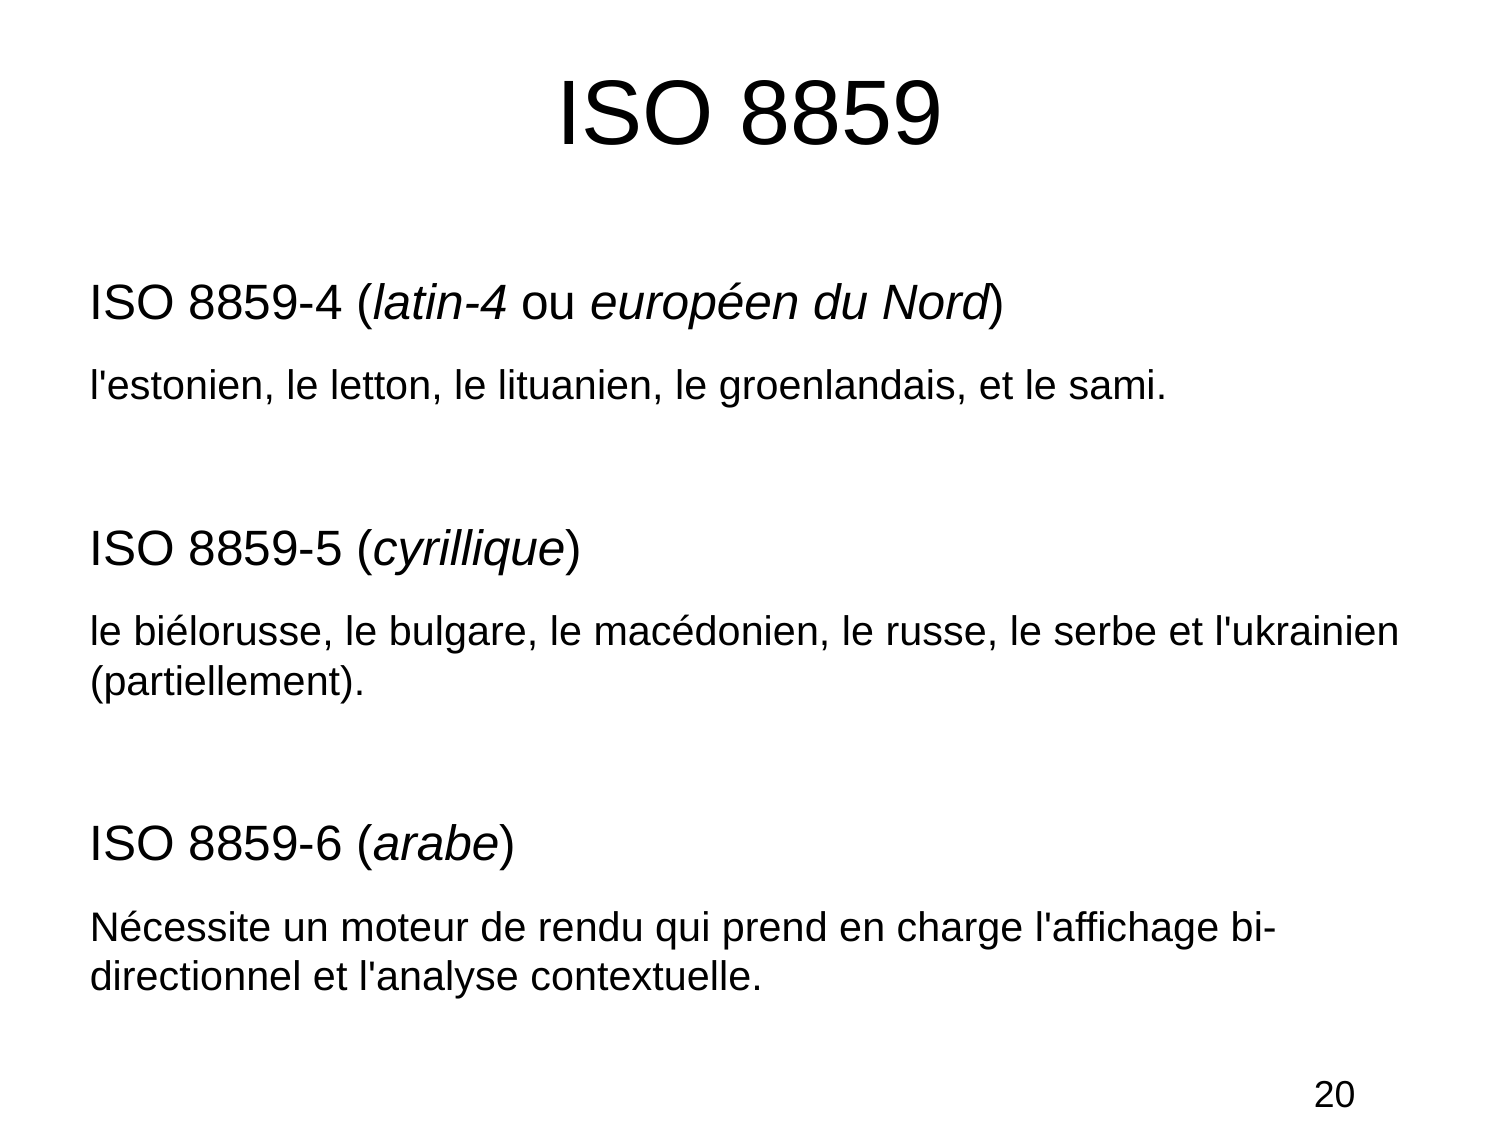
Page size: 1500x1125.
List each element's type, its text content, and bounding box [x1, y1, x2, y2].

title ISO 8859 [75, 45, 1425, 233]
list ISO 8859-4 (latin-4 ou européen du Nord) l'estonien, le letton, le lituanien, le groenlandais, et le sami. ISO 8859-5 (cyrillique) le biélorusse, le bulgare, le macédonien, le russe, le serbe et l'ukrainien (partiellement). ISO 8859-6 (arabe) Nécessite un moteur de rendu qui prend en charge l'affichage bi-directionnel et l'analyse contextuelle. ….. [75, 262, 1425, 1125]
